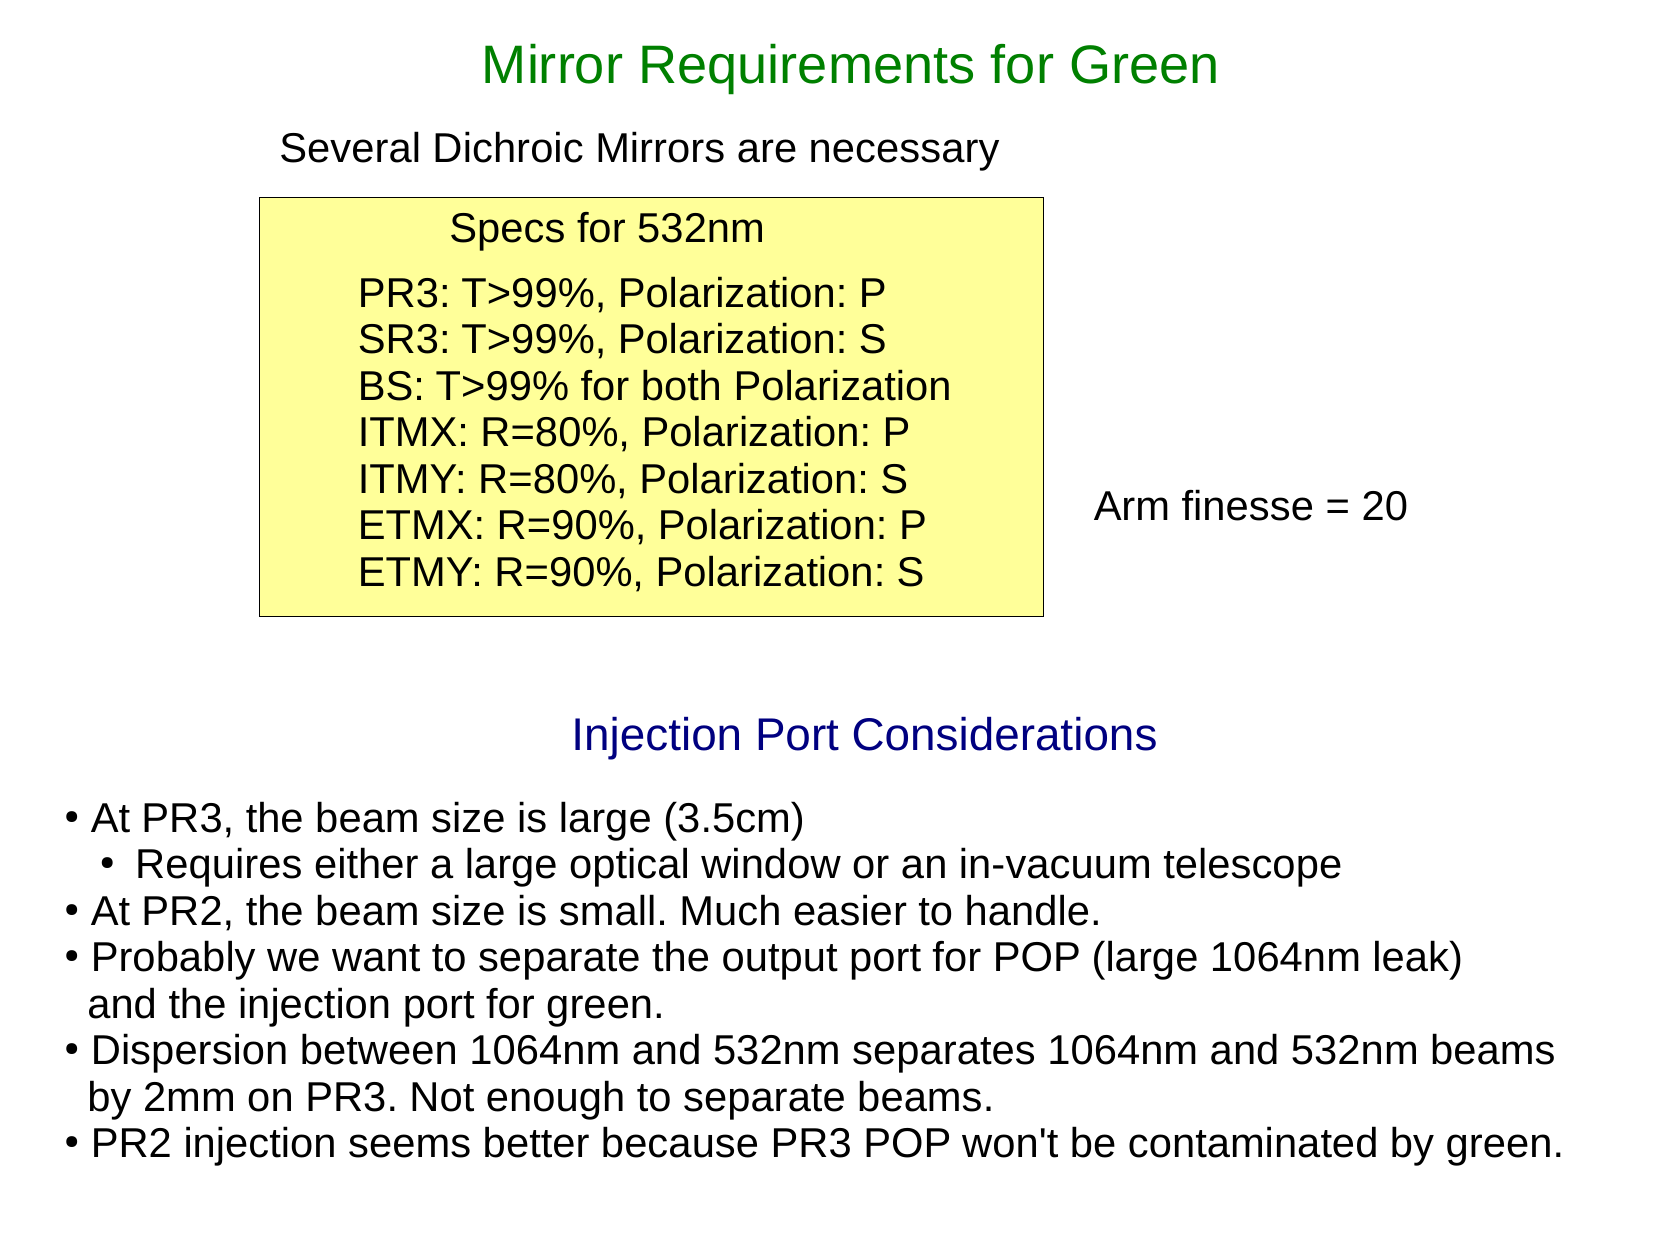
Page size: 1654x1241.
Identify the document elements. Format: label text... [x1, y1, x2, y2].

text_box [259, 197, 1044, 617]
text_box Arm finesse = 20 [1079, 475, 1424, 537]
text_box Several Dichroic Mirrors are necessary [264, 116, 1016, 179]
text_box Injection Port Considerations [556, 701, 1173, 768]
text_box At PR3, the beam size is large (3.5cm) Requires either a large optical window or an in-vacuum telescope At PR2, the beam size is small. Much easier to handle. Probably we want to separate the output port for POP (large 1064nm leak) and the injection port for green. Dispersion between 1064nm and 532nm separates 1064nm and 532nm beams by 2mm on PR3. Not enough to separate beams. PR2 injection seems better because PR3 POP won't be contaminated by green. [49, 787, 1580, 1174]
text_box PR3: T>99%, Polarization: P SR3: T>99%, Polarization: S BS: T>99% for both Polarization ITMX: R=80%, Polarization: P ITMY: R=80%, Polarization: S ETMX: R=90%, Polarization: P ETMY: R=90%, Polarization: S [343, 262, 967, 603]
text_box Mirror Requirements for Green [467, 26, 1236, 102]
text_box Specs for 532nm [434, 197, 781, 259]
